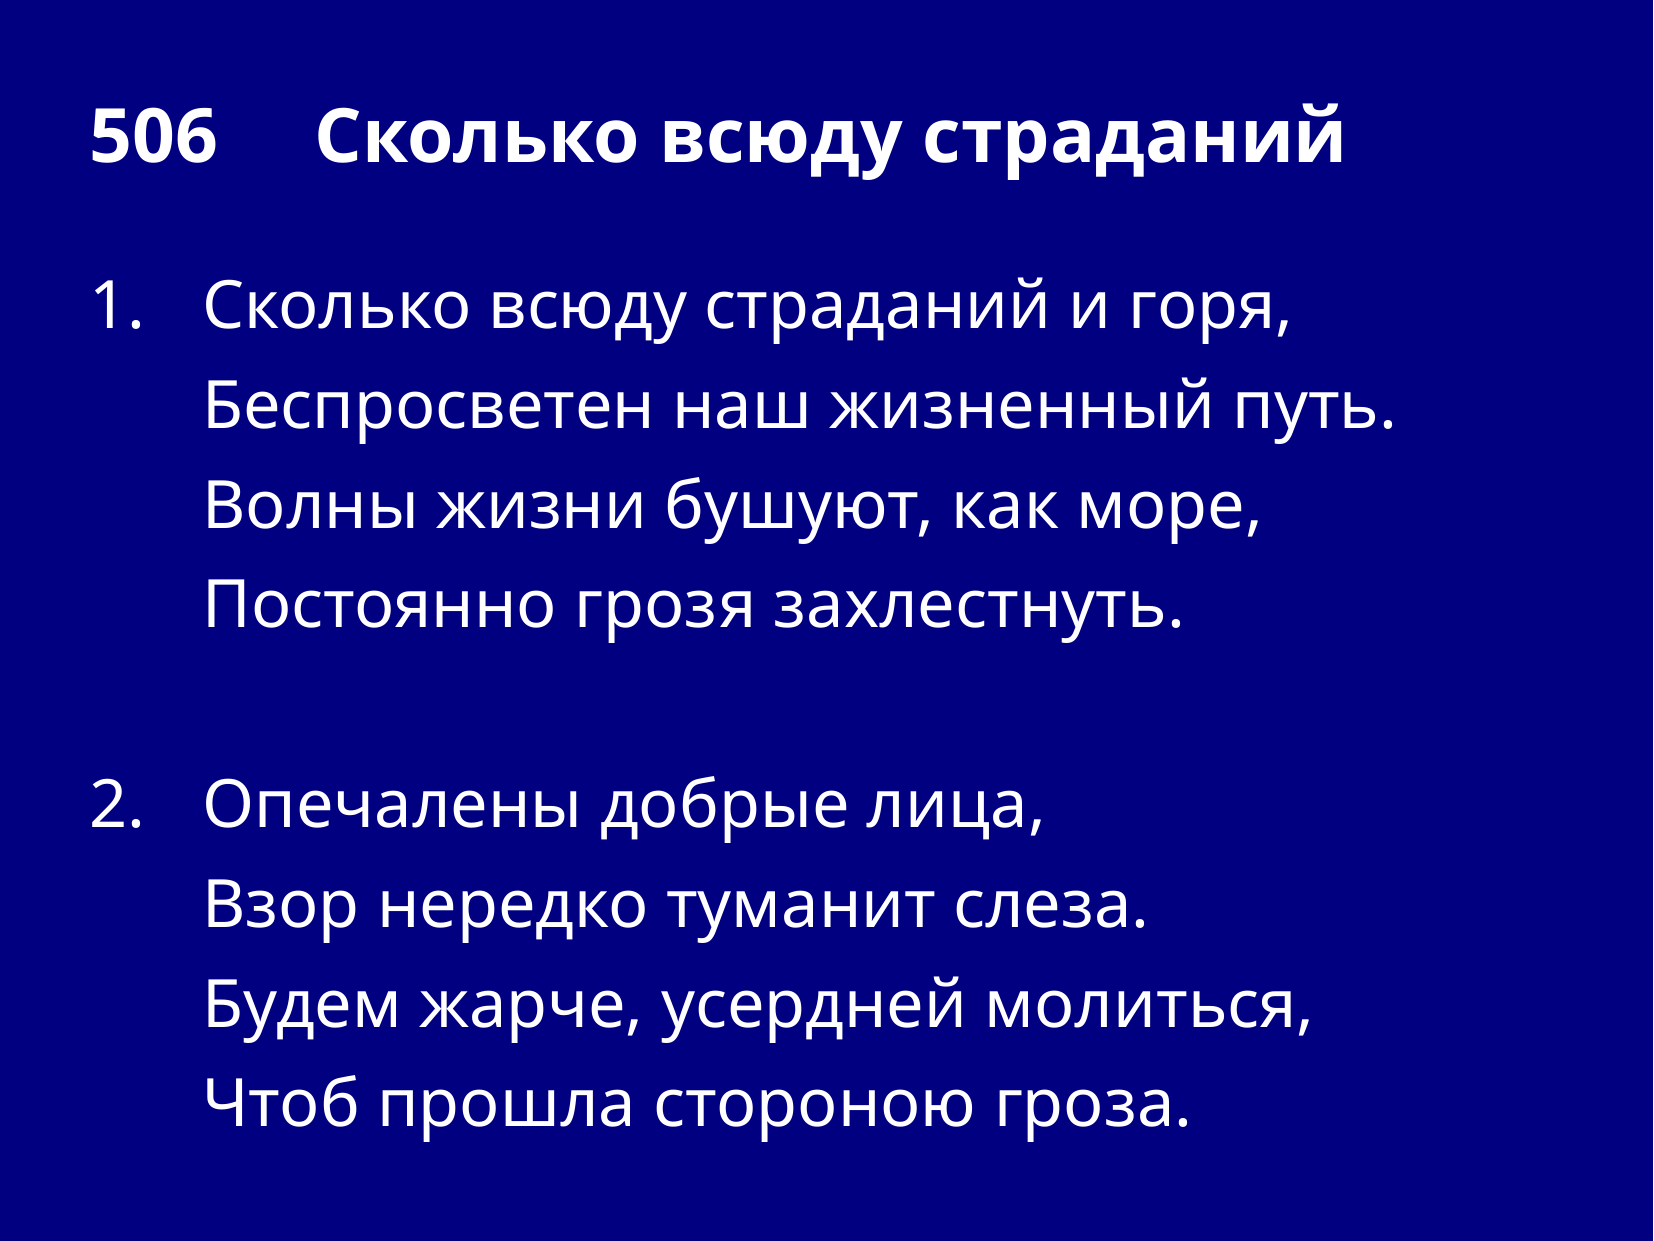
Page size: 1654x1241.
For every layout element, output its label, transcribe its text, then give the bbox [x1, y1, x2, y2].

text_box 506 Сколько всюду страданий [75, 75, 1576, 188]
text_box 1. Сколько всюду страданий и горя, Беспросветен наш жизненный путь. Волны жизни бушуют, как море, Постоянно грозя захлестнуть. 2. Опечалены добрые лица, Взор нередко туманит слеза. Будем жарче, усердней молиться, Чтоб прошла стороною гроза. [75, 188, 1576, 1163]
